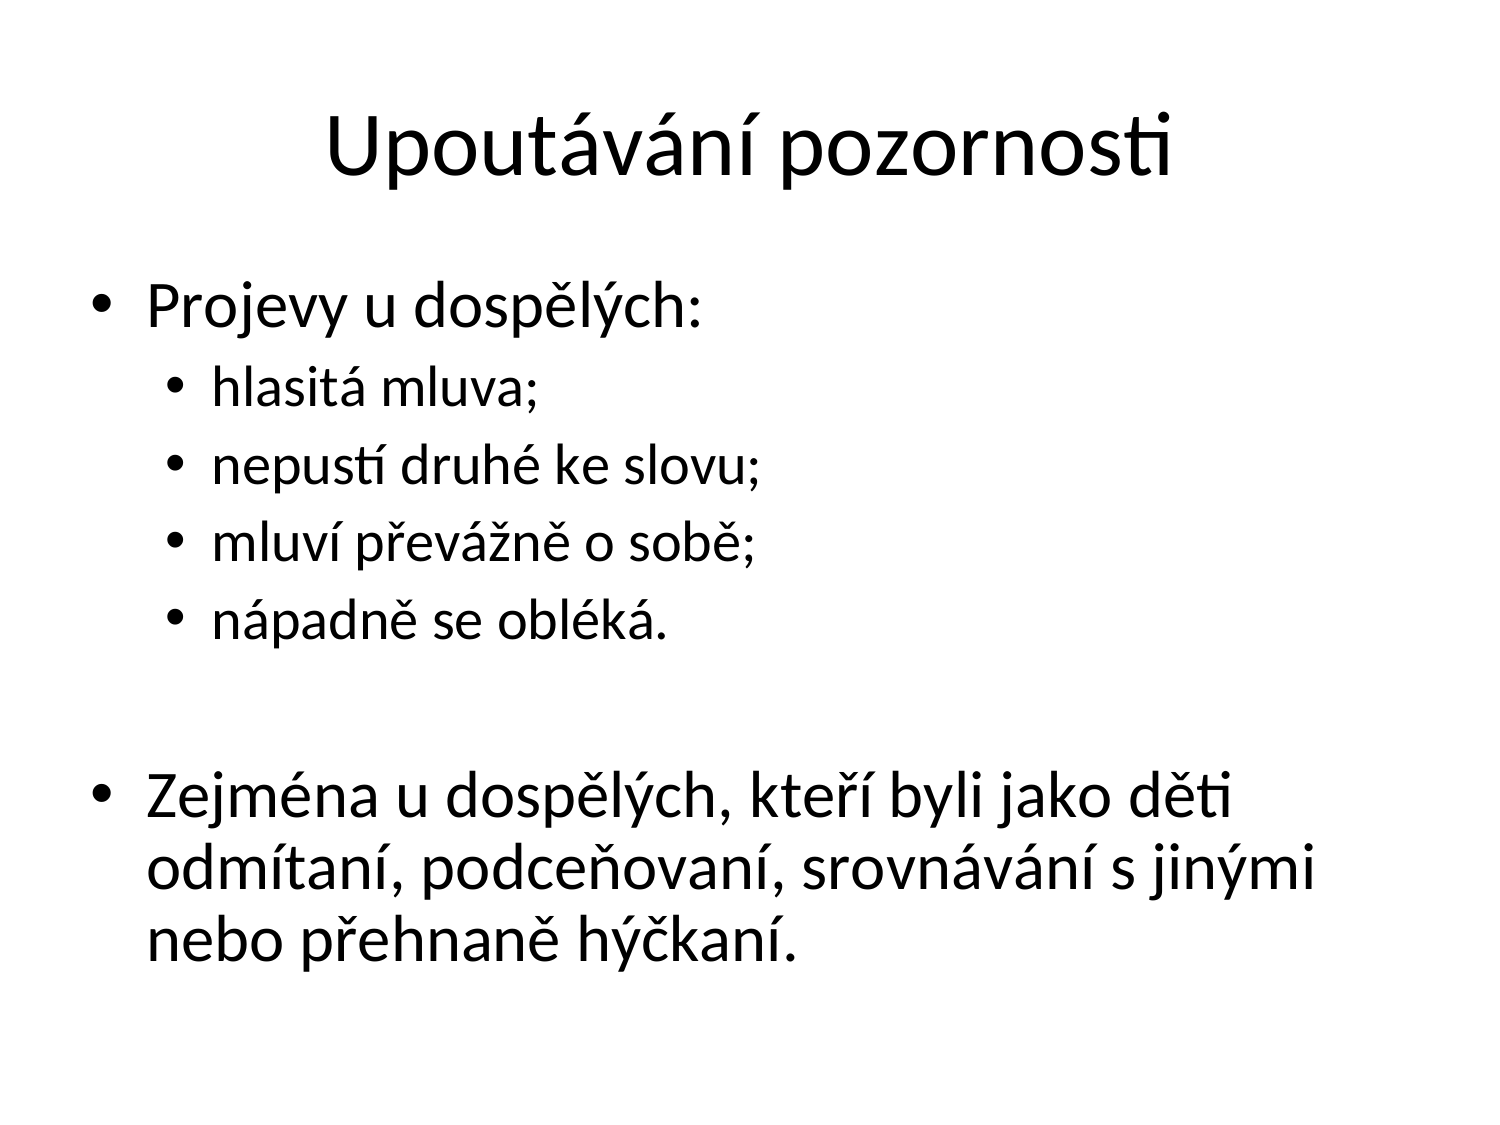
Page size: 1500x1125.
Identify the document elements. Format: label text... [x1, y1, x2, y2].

title Upoutávání pozornosti [75, 45, 1426, 233]
list Projevy u dospělých: hlasitá mluva; nepustí druhé ke slovu; mluví převážně o sobě; nápadně se obléká. Zejména u dospělých, kteří byli jako děti odmítaní, podceňovaní, srovnávání s jinými nebo přehnaně hýčkaní. [75, 262, 1426, 1006]
